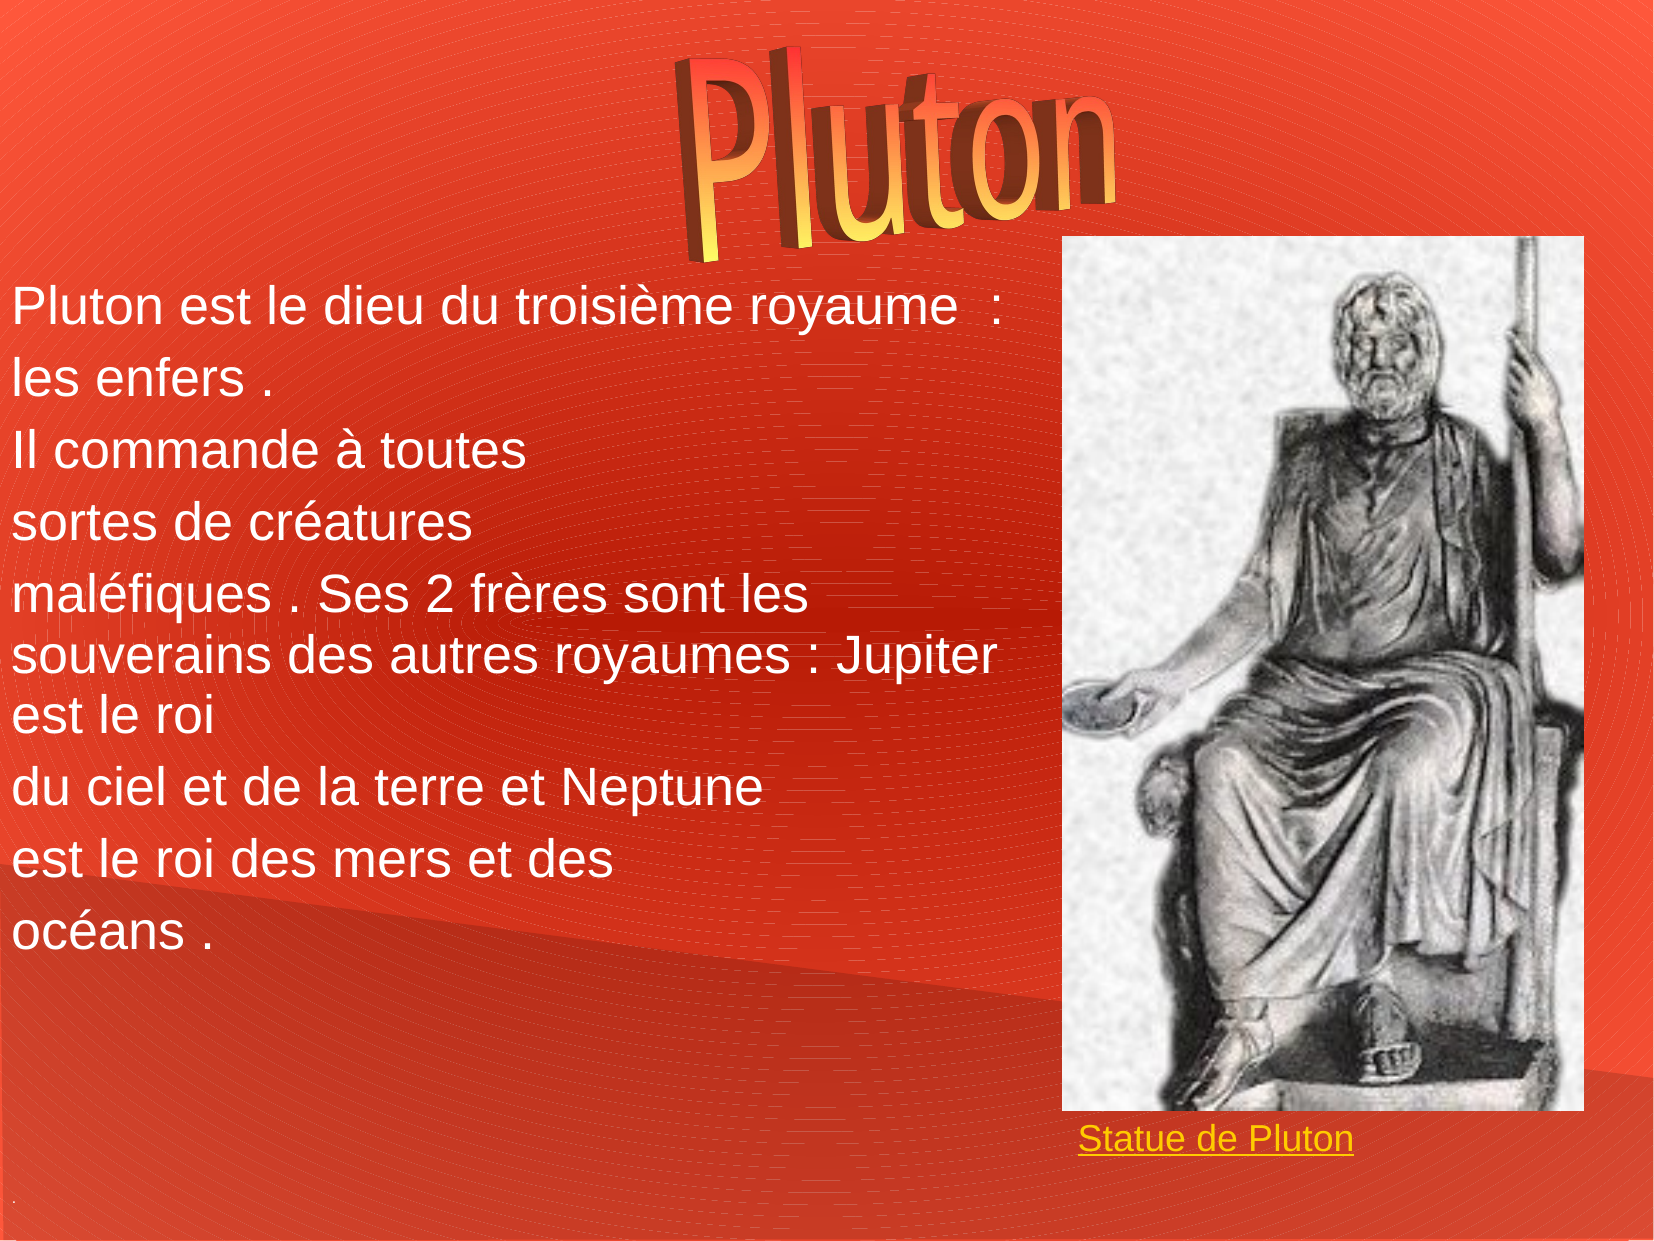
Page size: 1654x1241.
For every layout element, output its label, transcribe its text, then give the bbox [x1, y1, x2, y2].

picture [1062, 236, 1584, 1111]
title [1028, 49, 1571, 257]
list Pluton est le dieu du troisième royaume : les enfers . Il commande à toutes sortes de créatures maléfiques . Ses 2 frères sont les souverains des autres royaumes : Jupiter est le roi du ciel et de la terre et Neptune est le roi des mers et des océans . . [11, 23, 1028, 1241]
text_box Statue de Pluton [1062, 1110, 1583, 1168]
